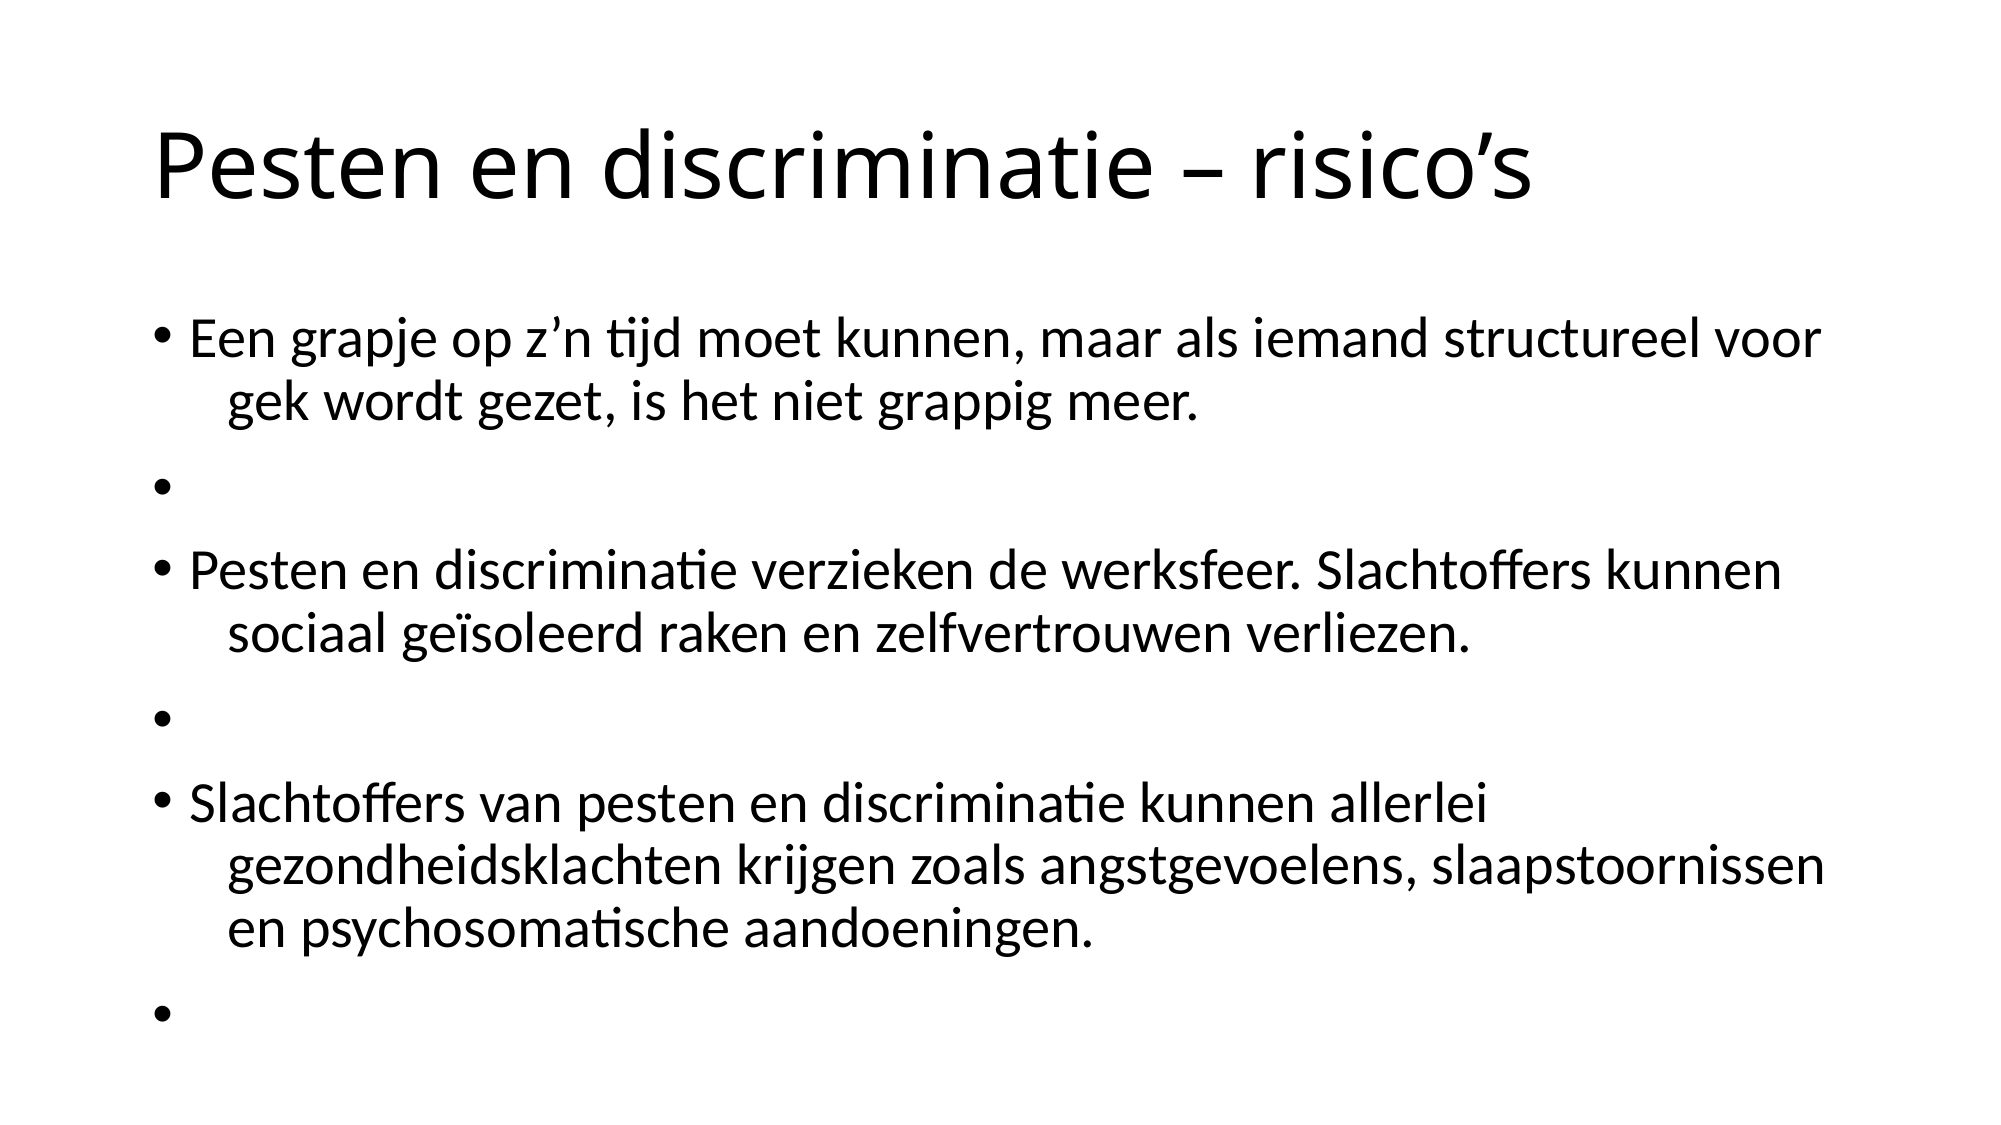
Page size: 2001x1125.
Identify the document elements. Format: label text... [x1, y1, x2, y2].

title Pesten en discriminatie – risico’s [137, 59, 1863, 278]
list Een grapje op z’n tijd moet kunnen, maar als iemand structureel voor gek wordt gezet, is het niet grappig meer. Pesten en discriminatie verzieken de werksfeer. Slachtoffers kunnen sociaal geïsoleerd raken en zelfvertrouwen verliezen. Slachtoffers van pesten en discriminatie kunnen allerlei gezondheidsklachten krijgen zoals angstgevoelens, slaapstoornissen en psychosomatische aandoeningen. [137, 299, 1863, 1014]
